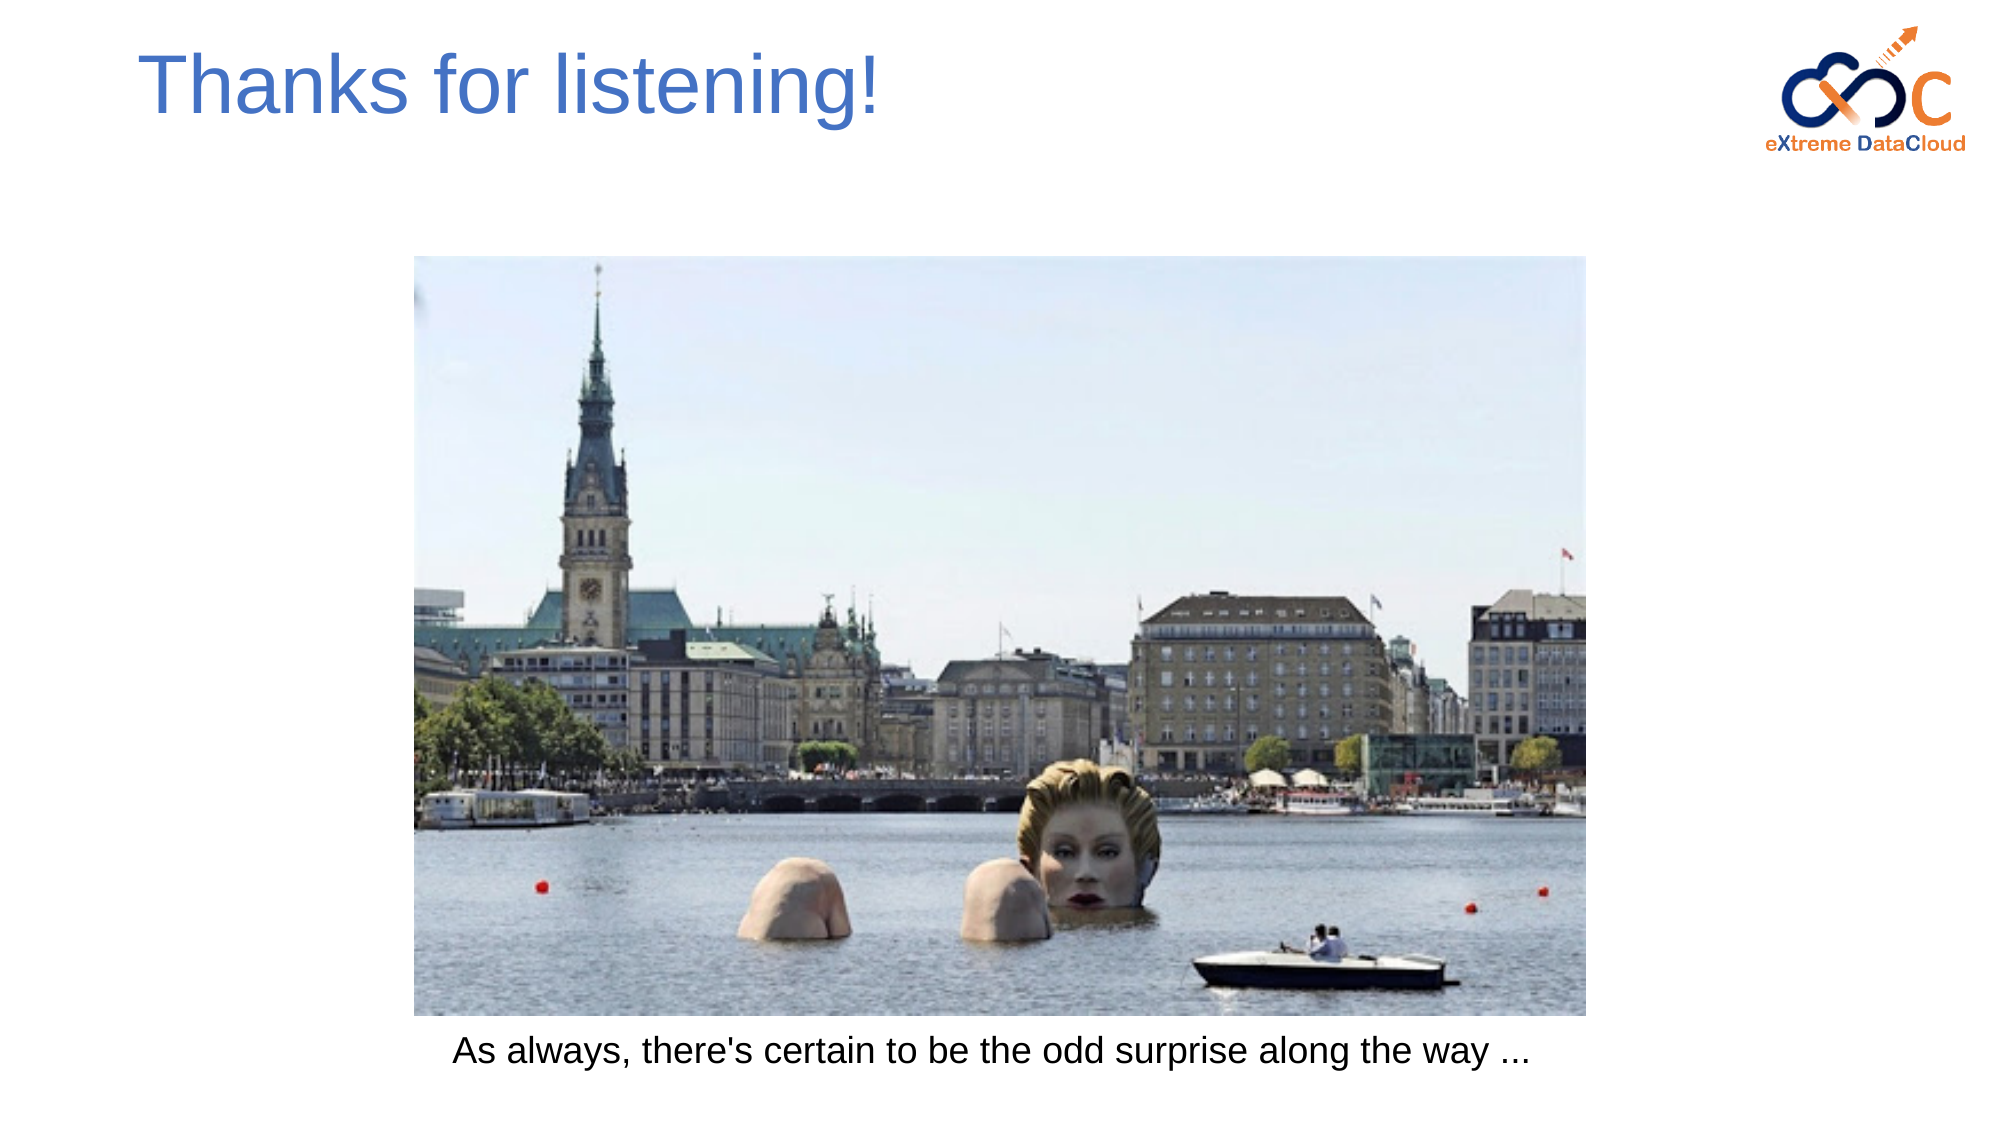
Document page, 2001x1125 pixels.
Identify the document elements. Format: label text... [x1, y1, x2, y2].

picture [414, 256, 1586, 1016]
title Thanks for listening! [137, 18, 1777, 152]
text_box As always, there's certain to be the odd surprise along the way ... [372, 1021, 1613, 1121]
picture [1740, 18, 1985, 170]
